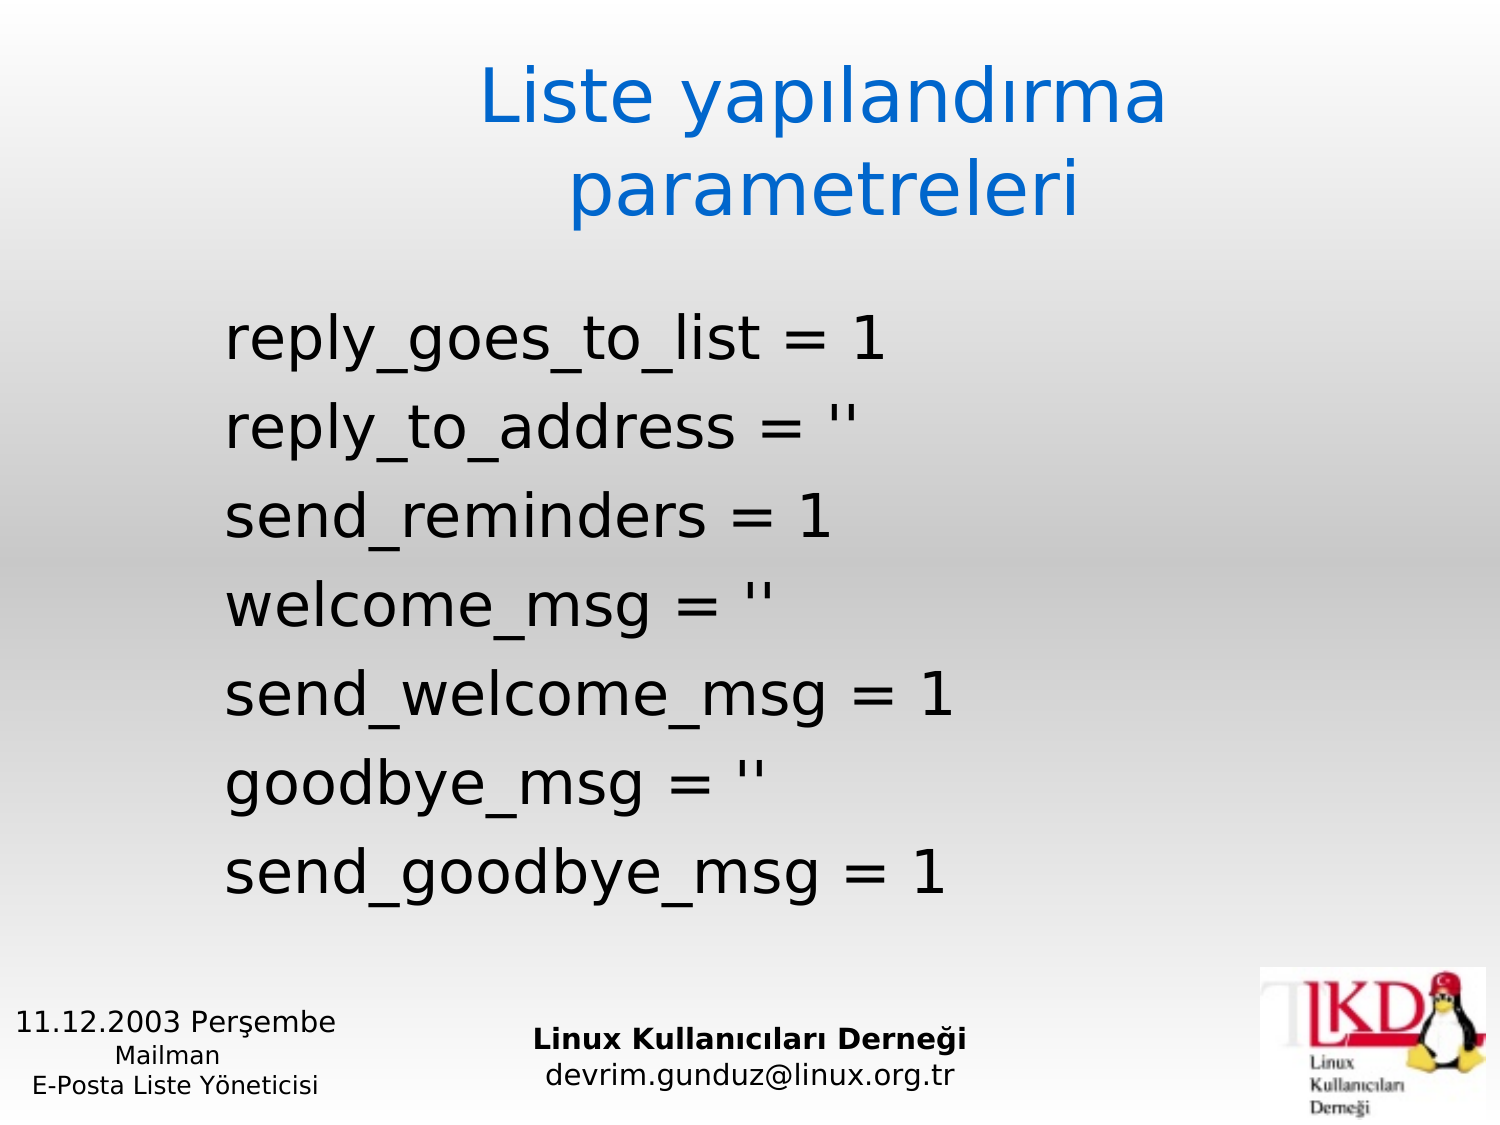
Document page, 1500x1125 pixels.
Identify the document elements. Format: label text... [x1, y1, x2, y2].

picture [1260, 967, 1486, 1120]
title Liste yapılandırma parametreleri [224, 43, 1425, 238]
list reply_goes_to_list = 1 reply_to_address = '' send_reminders = 1 welcome_msg = '' send_welcome_msg = 1 goodbye_msg = '' send_goodbye_msg = 1 [224, 299, 1425, 975]
